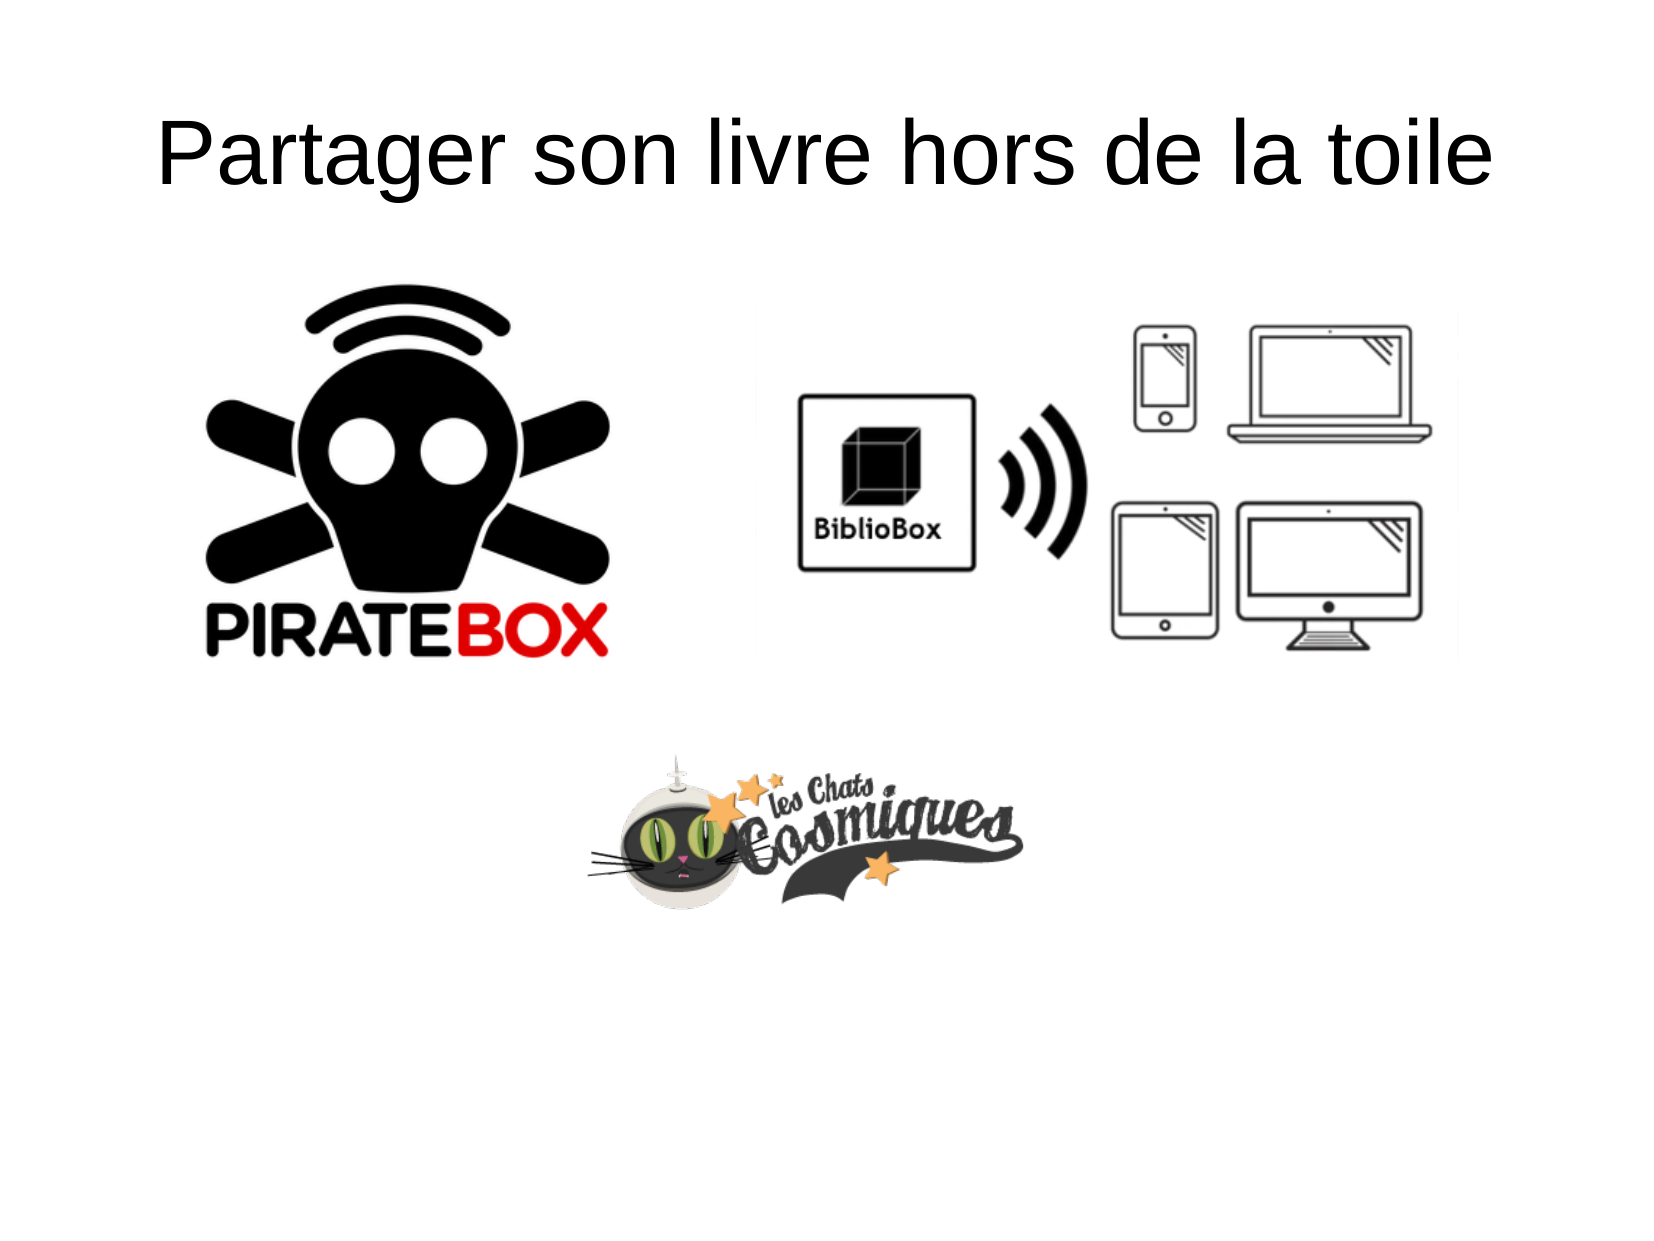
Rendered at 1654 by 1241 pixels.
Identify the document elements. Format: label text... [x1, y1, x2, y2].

picture [116, 245, 697, 697]
picture [755, 293, 1459, 674]
picture [535, 732, 1087, 947]
title Partager son livre hors de la toile [82, 49, 1571, 257]
